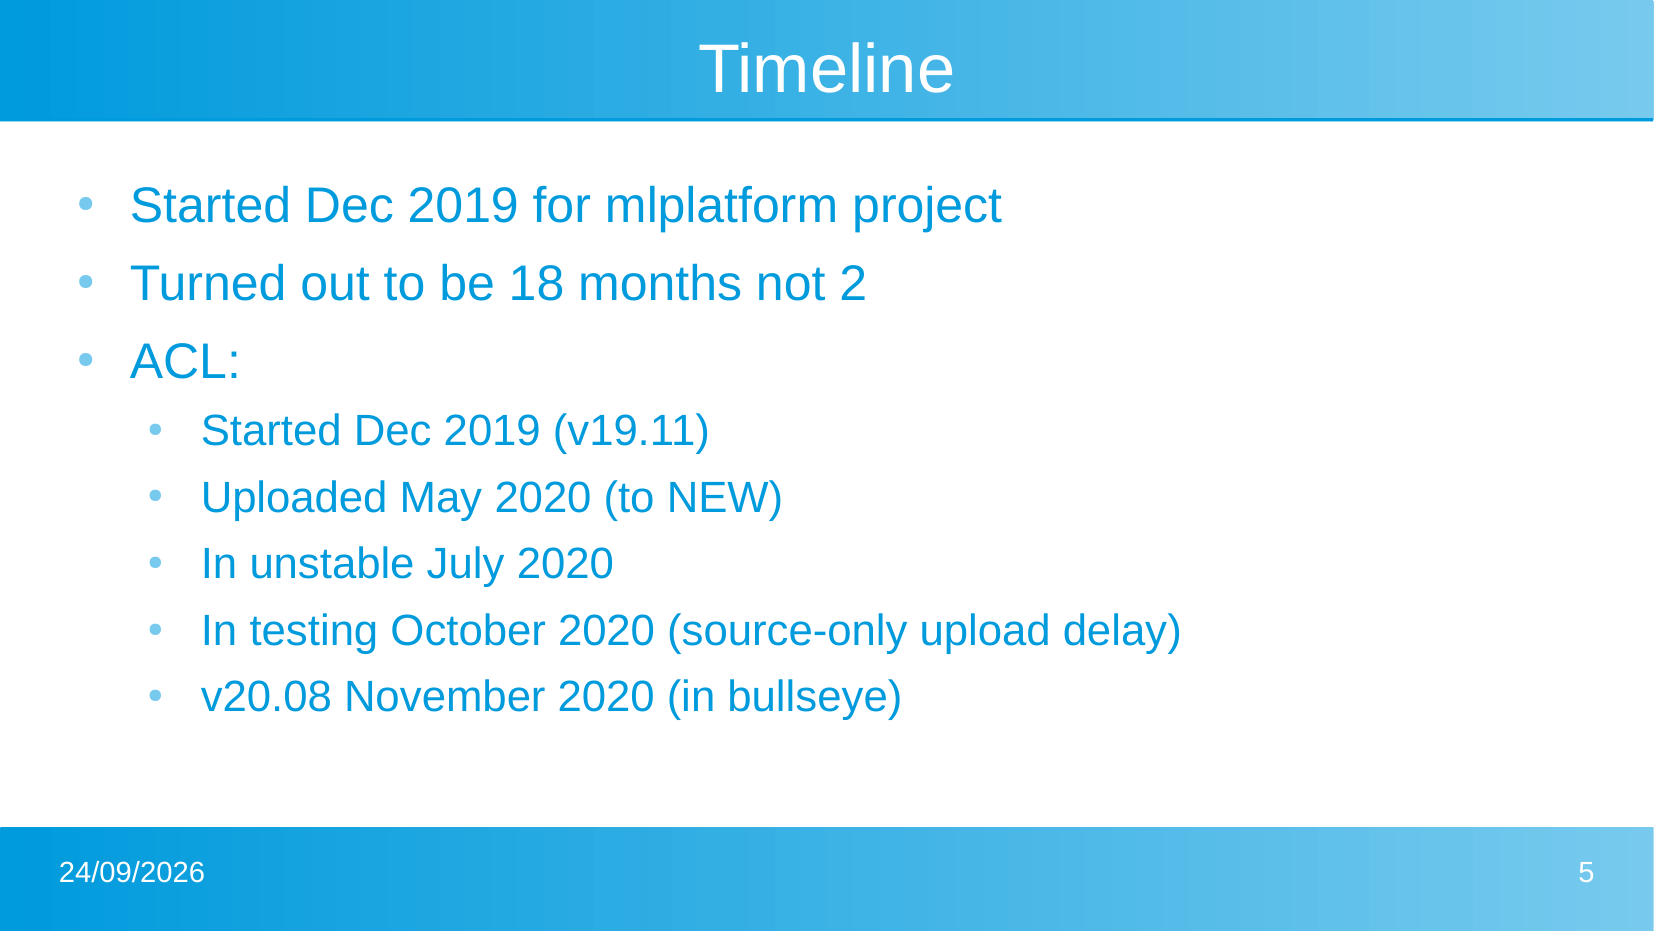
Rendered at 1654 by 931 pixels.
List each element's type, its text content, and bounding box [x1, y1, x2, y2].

list Started Dec 2019 for mlplatform project Turned out to be 18 months not 2 ACL: Started Dec 2019 (v19.11) Uploaded May 2020 (to NEW) In unstable July 2020 In testing October 2020 (source-only upload delay) v20.08 November 2020 (in bullseye) [59, 177, 1595, 768]
title Timeline [59, 29, 1595, 108]
